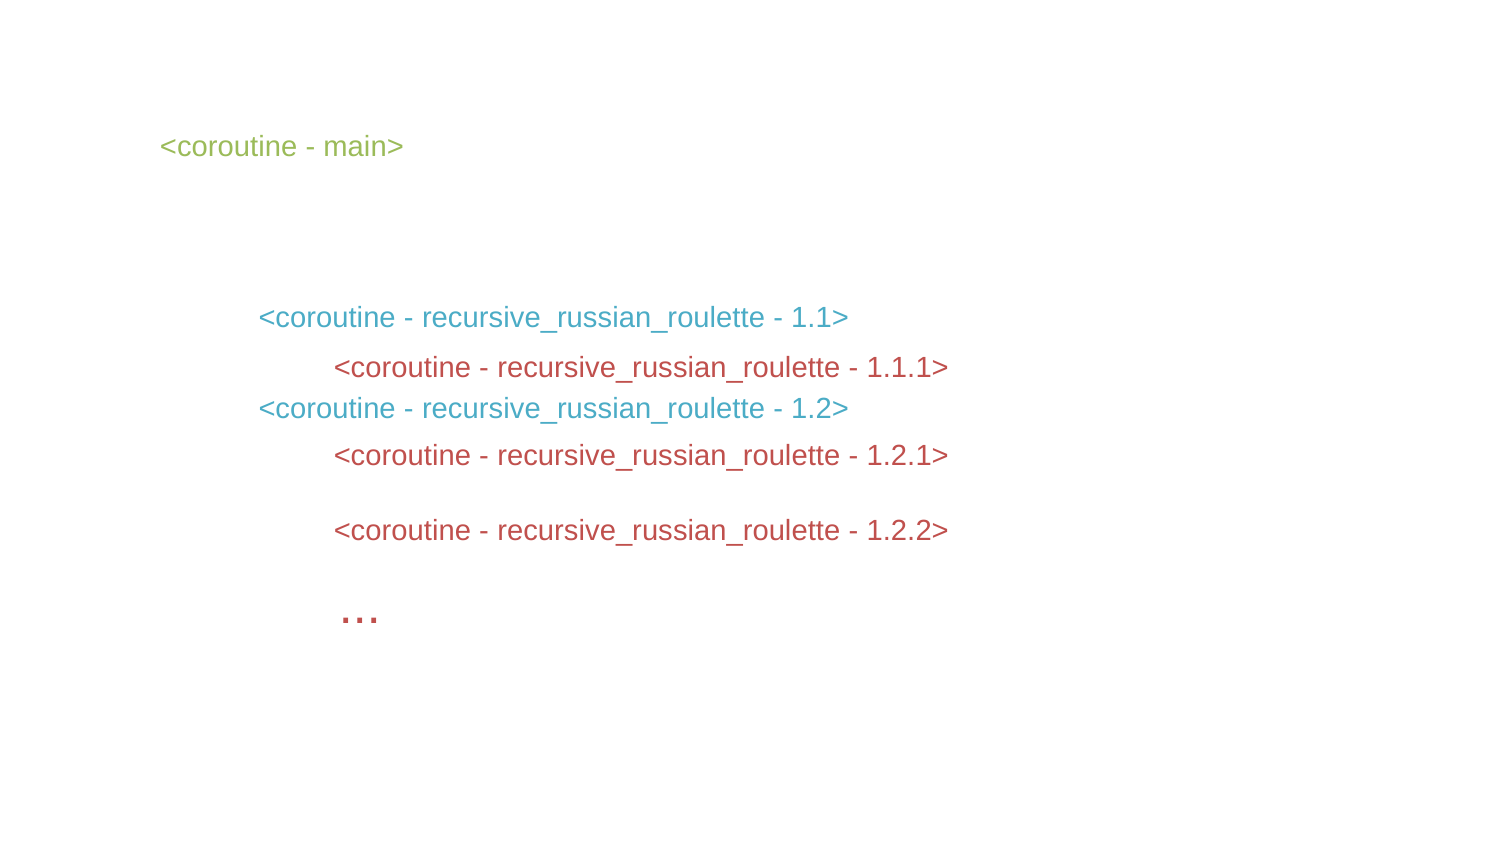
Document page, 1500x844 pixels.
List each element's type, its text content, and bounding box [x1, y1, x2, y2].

text_box <coroutine - recursive_russian_roulette - 1.2> [243, 374, 908, 435]
text_box <coroutine - recursive_russian_roulette - 1.2.1> [318, 421, 1056, 482]
text_box <coroutine - main> [145, 112, 651, 174]
text_box <coroutine - recursive_russian_roulette - 1.2.2> [318, 496, 1056, 557]
text_box ... [323, 558, 752, 643]
text_box <coroutine - recursive_russian_roulette - 1.1> [243, 283, 908, 344]
text_box <coroutine - recursive_russian_roulette - 1.1.1> [318, 333, 1056, 394]
